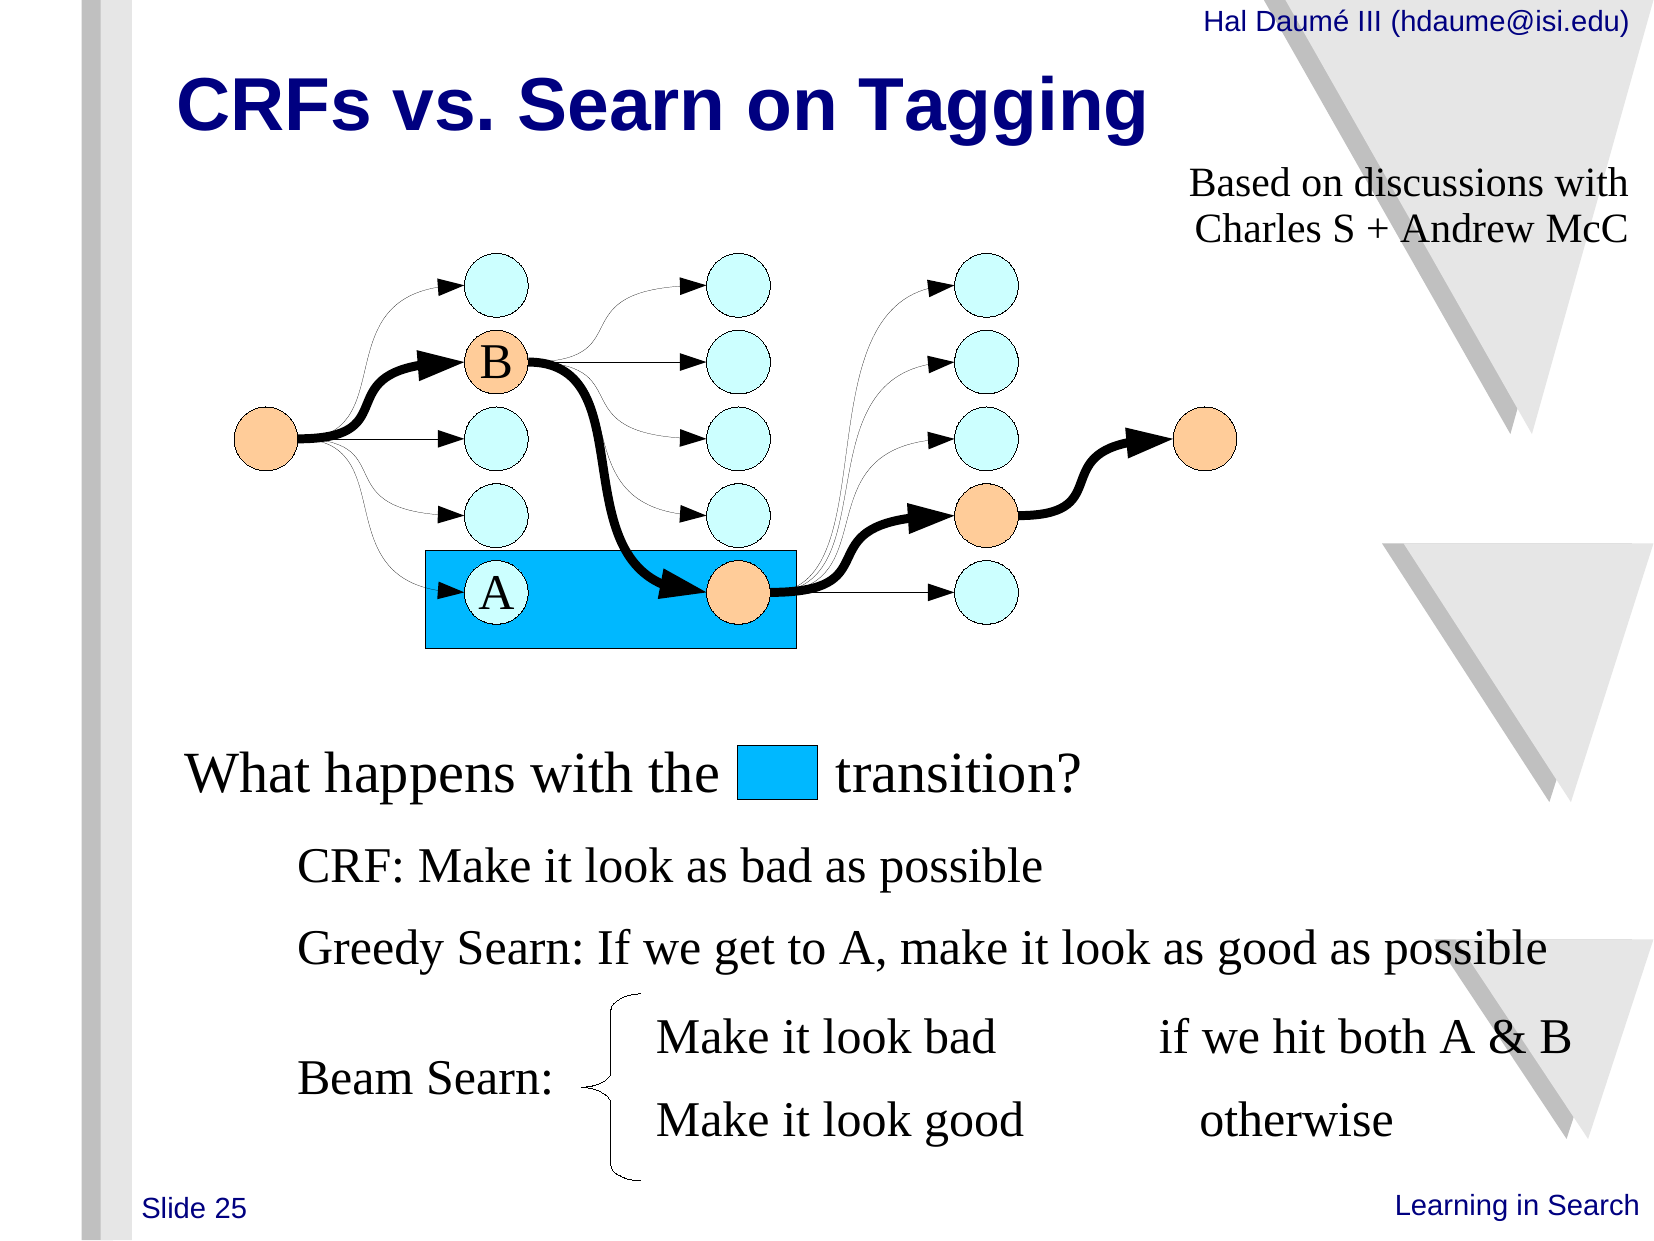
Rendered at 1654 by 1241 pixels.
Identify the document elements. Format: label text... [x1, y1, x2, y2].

text_box CRF: Make it look as bad as possible [297, 837, 1044, 899]
text_box [954, 483, 1018, 548]
text_box B [464, 330, 528, 394]
text_box [464, 253, 529, 318]
title CRFs vs. Searn on Tagging [176, 44, 1509, 166]
text_box What happens with the transition? [184, 740, 1084, 811]
text_box [464, 406, 529, 471]
text_box [706, 483, 771, 548]
text_box Greedy Searn: If we get to A, make it look as good as possible [297, 920, 1549, 981]
text_box Beam Searn: [297, 1050, 568, 1111]
text_box [425, 550, 797, 649]
text_box [954, 330, 1019, 394]
text_box [706, 253, 771, 318]
text_box [737, 745, 818, 800]
text_box Based on discussions with Charles S + Andrew McC [1139, 158, 1630, 260]
text_box [954, 560, 1019, 625]
text_box A [464, 560, 529, 625]
text_box [706, 330, 771, 394]
text_box [706, 406, 771, 471]
text_box [234, 406, 298, 471]
text_box Make it look bad if we hit both A & B [655, 1009, 1574, 1070]
text_box [954, 406, 1019, 471]
text_box [1173, 406, 1237, 471]
text_box [464, 483, 529, 548]
text_box Make it look good otherwise [655, 1091, 1395, 1153]
text_box [954, 253, 1019, 318]
